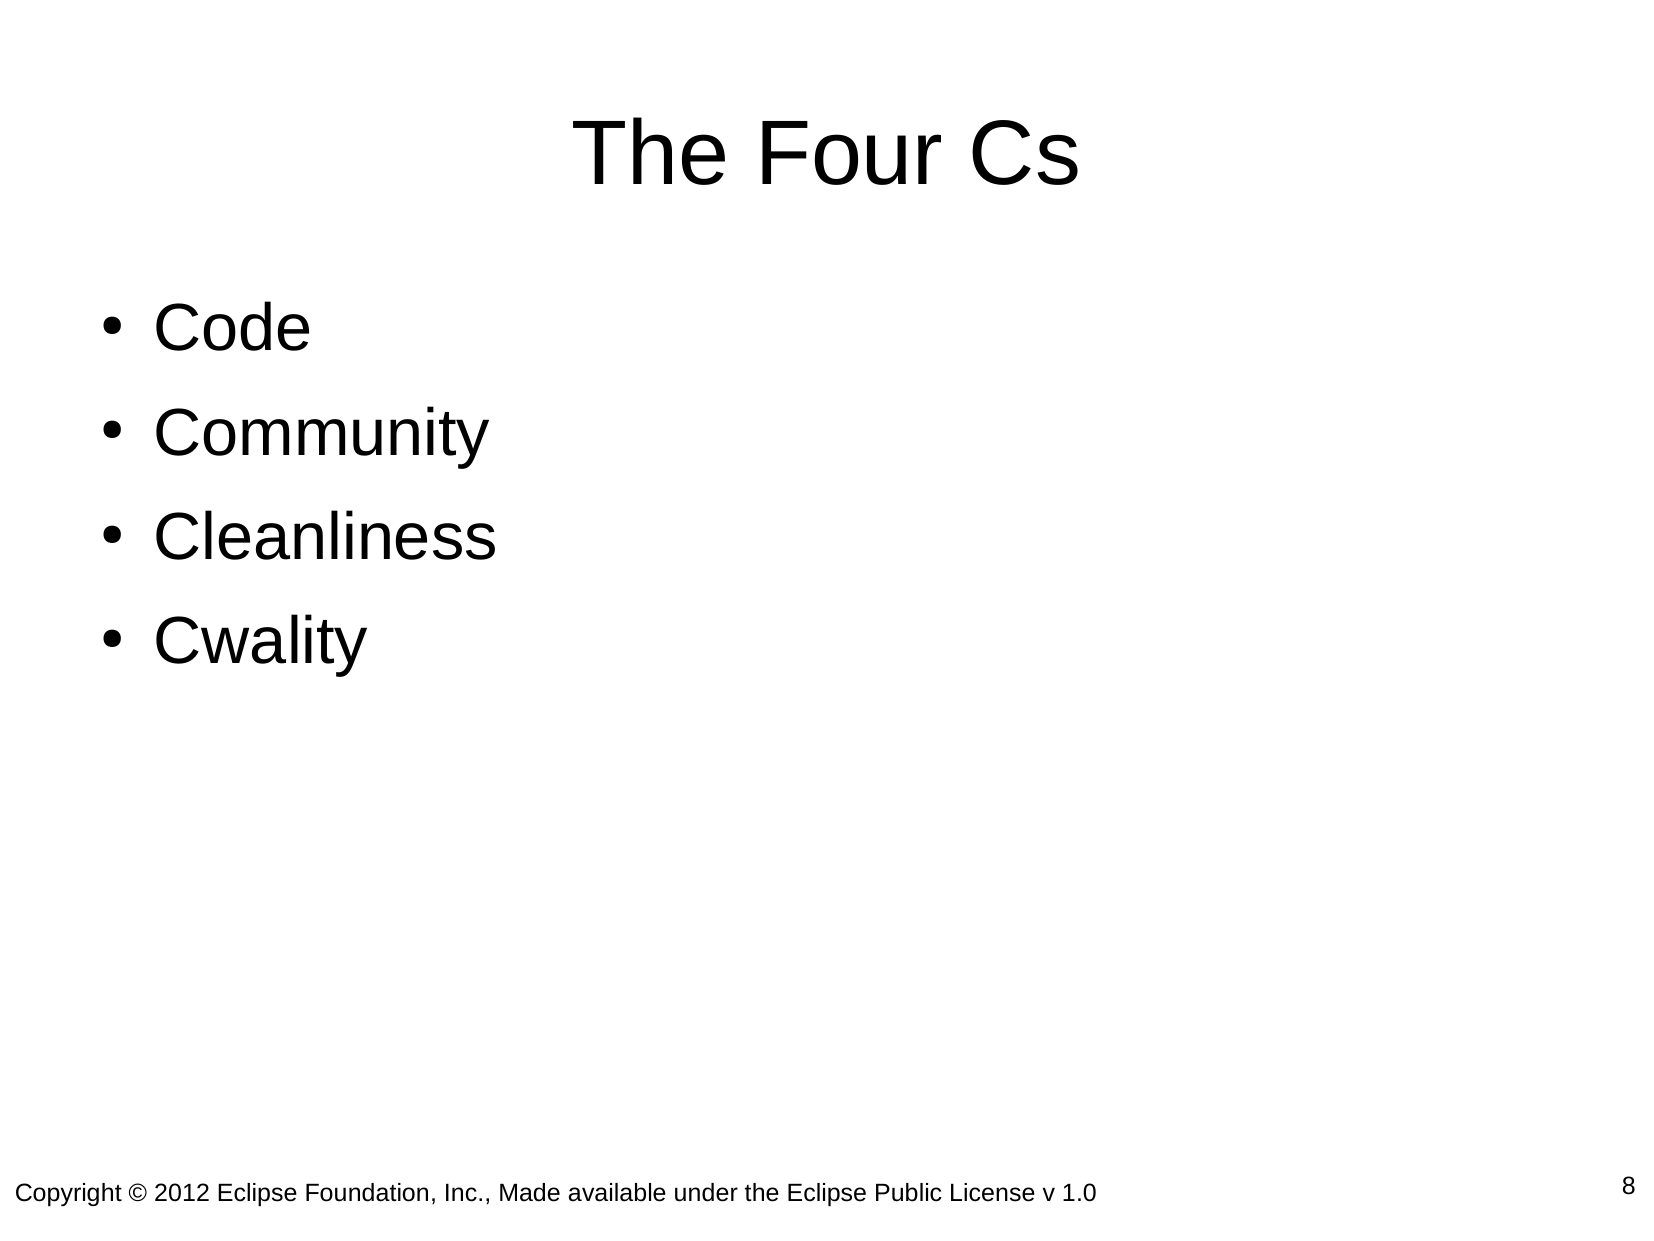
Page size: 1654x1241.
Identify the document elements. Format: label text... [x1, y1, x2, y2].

list Code Community Cleanliness Cwality [82, 290, 1571, 1109]
title The Four Cs [82, 49, 1571, 257]
